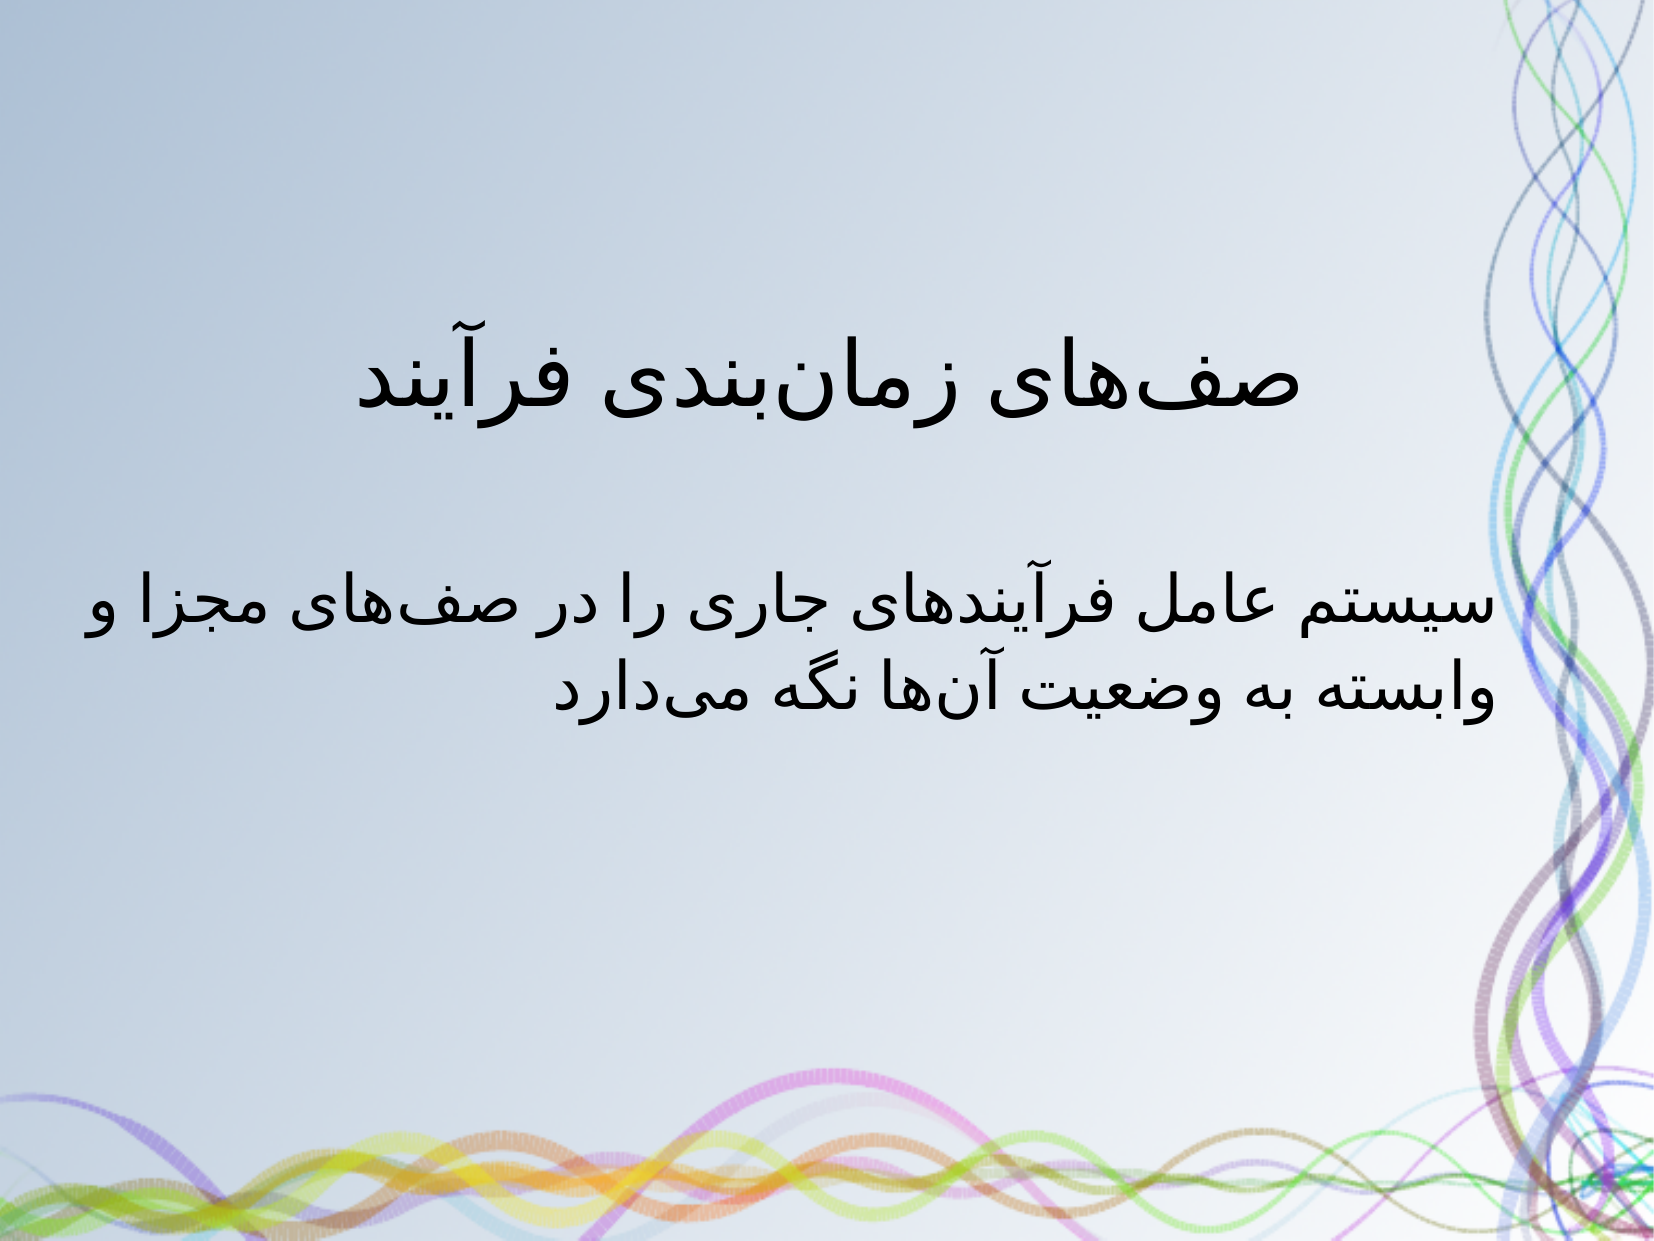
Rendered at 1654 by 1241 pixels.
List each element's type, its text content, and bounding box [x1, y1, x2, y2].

list سیستم عامل فرآیندهای جاری را در صف‌های مجزا و وابسته به وضعیت آن‌ها نگه می‌دارد [82, 562, 1571, 1109]
title صف‌های زمان‌بندی فرآیند [86, 280, 1576, 488]
picture [0, 0, 1654, 1241]
